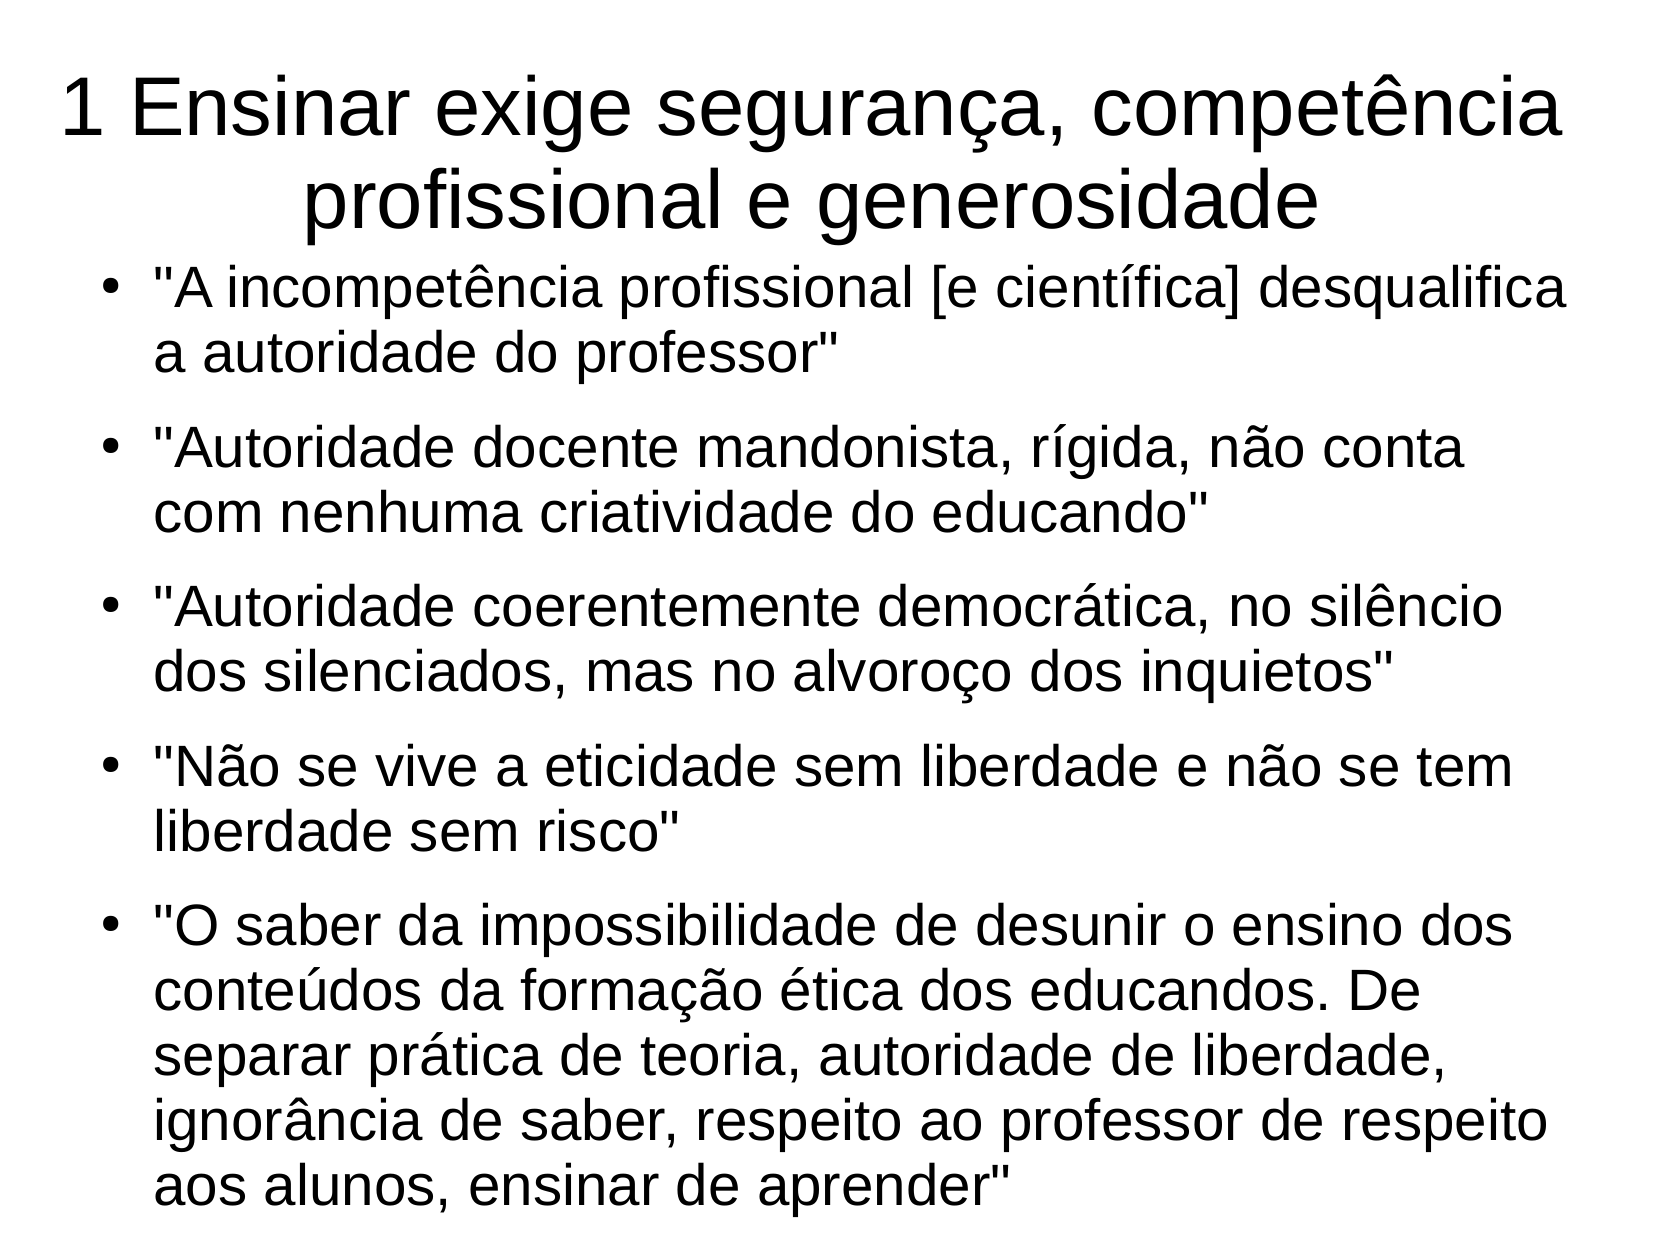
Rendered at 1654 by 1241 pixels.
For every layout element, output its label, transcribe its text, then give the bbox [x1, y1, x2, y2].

list "A incompetência profissional [e científica] desqualifica a autoridade do professor" "Autoridade docente mandonista, rígida, não conta com nenhuma criatividade do educando" "Autoridade coerentemente democrática, no silêncio dos silenciados, mas no alvoroço dos inquietos" "Não se vive a eticidade sem liberdade e não se tem liberdade sem risco" "O saber da impossibilidade de desunir o ensino dos conteúdos da formação ética dos educandos. De separar prática de teoria, autoridade de liberdade, ignorância de saber, respeito ao professor de respeito aos alunos, ensinar de aprender" [82, 254, 1571, 1219]
title 1 Ensinar exige segurança, competência profissional e generosidade [29, 0, 1595, 307]
